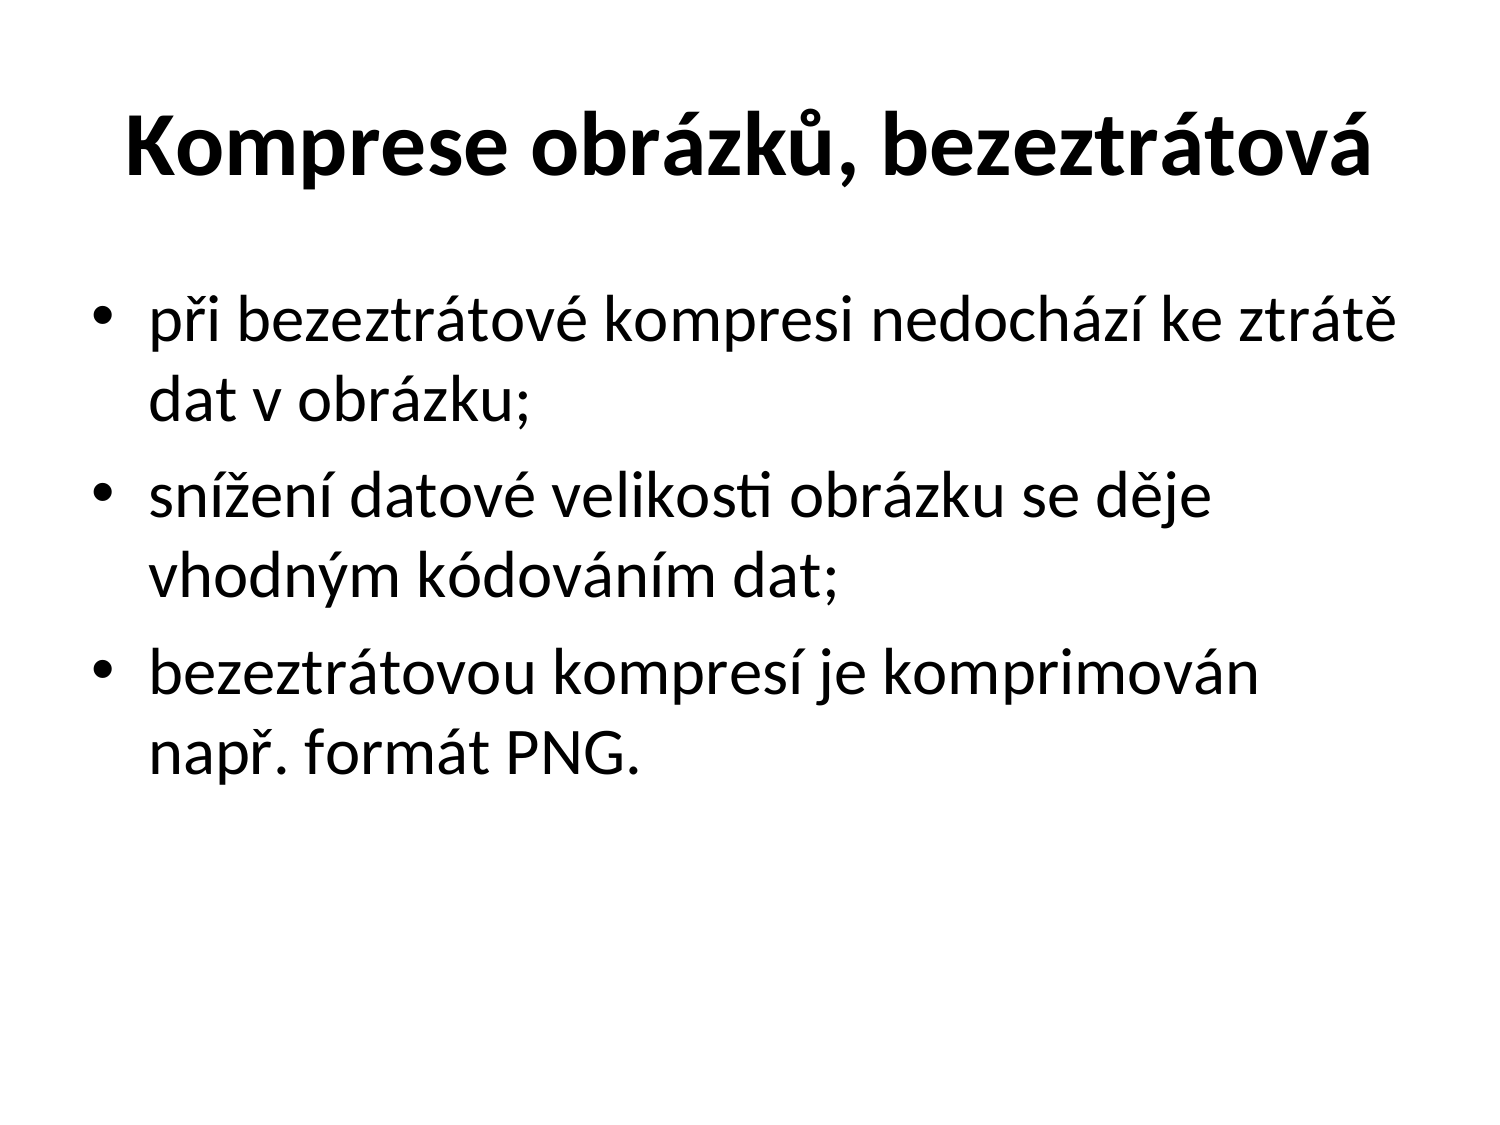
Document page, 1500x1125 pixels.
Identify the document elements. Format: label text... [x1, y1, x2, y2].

list při bezeztrátové kompresi nedochází ke ztrátě dat v obrázku; snížení datové velikosti obrázku se děje vhodným kódováním dat; bezeztrátovou kompresí je komprimován např. formát PNG. [76, 267, 1427, 1010]
title Komprese obrázků, bezeztrátová [75, 45, 1426, 233]
